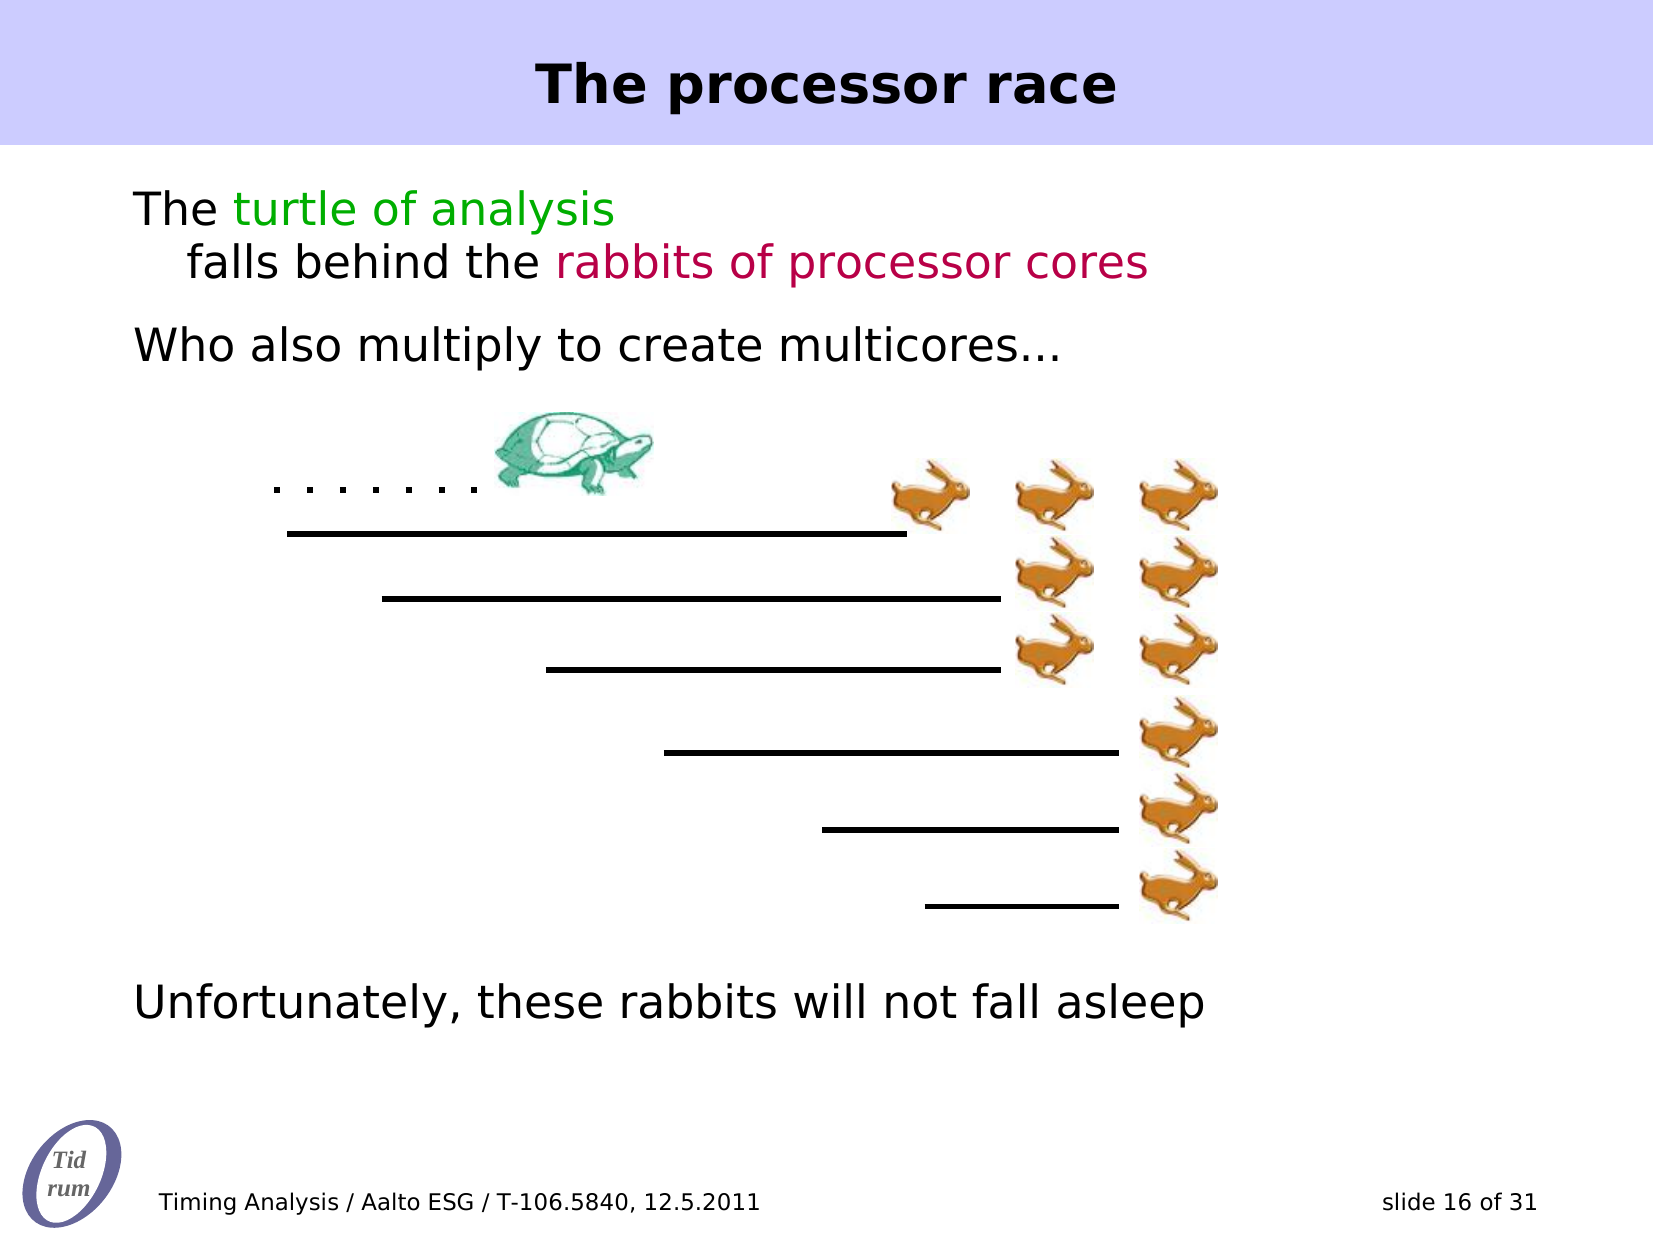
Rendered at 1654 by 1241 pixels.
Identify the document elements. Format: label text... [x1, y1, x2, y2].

picture [1139, 535, 1218, 611]
picture [1015, 535, 1094, 611]
picture [1139, 612, 1218, 688]
picture [1015, 458, 1094, 534]
picture [1139, 695, 1218, 847]
title The processor race [121, 43, 1533, 126]
picture [1015, 612, 1094, 688]
picture [494, 412, 654, 496]
list Unfortunately, these rabbits will not fall asleep [115, 975, 1527, 1103]
picture [891, 458, 970, 534]
picture [1139, 848, 1218, 924]
picture [1139, 458, 1218, 534]
list The turtle of analysis falls behind the rabbits of processor cores Who also multiply to create multicores... [115, 182, 1527, 404]
